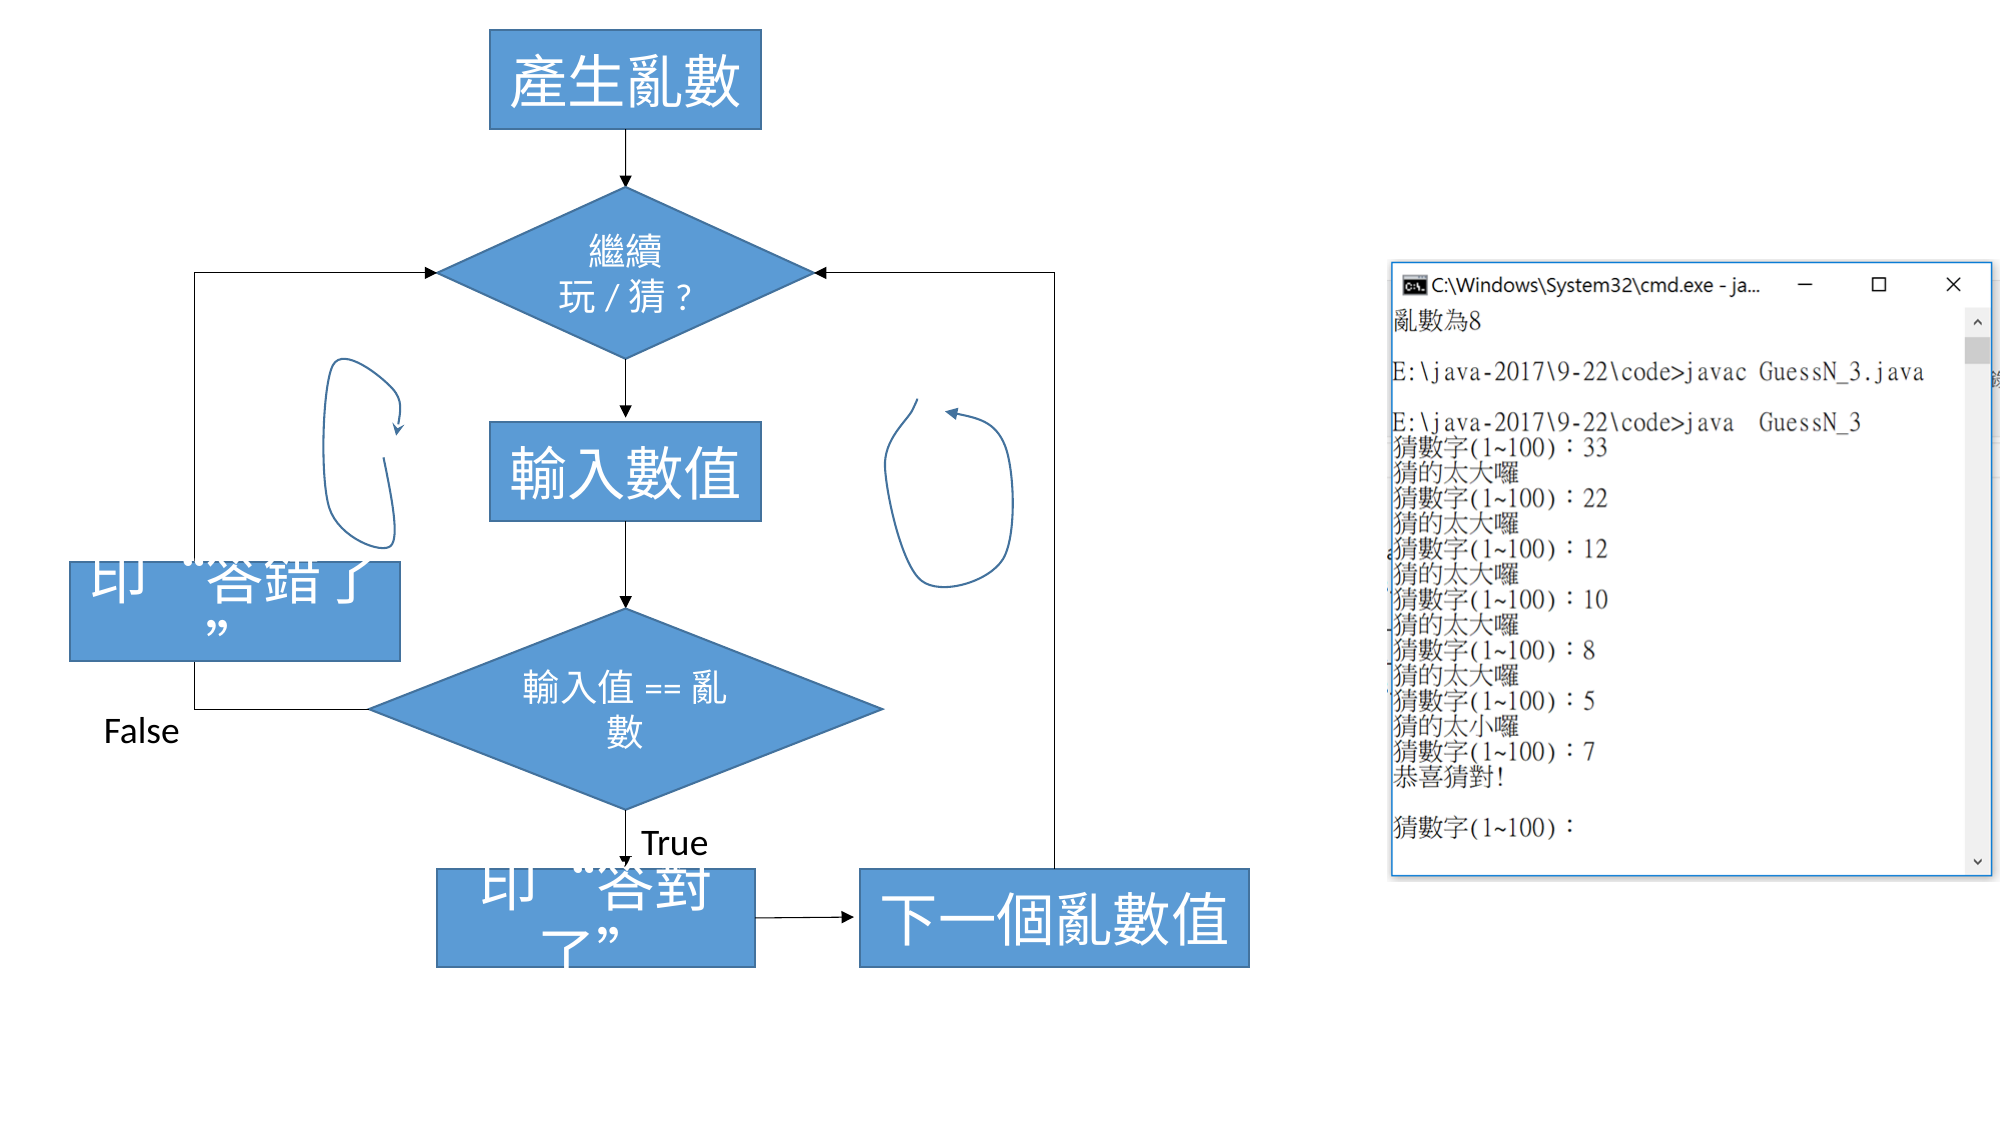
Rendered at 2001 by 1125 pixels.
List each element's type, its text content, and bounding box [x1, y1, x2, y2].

picture [1387, 259, 2000, 882]
text_box 繼續 玩/猜? [437, 186, 814, 359]
text_box 產生亂數 [490, 30, 761, 129]
text_box False [88, 698, 195, 759]
text_box 輸入值==亂數 [369, 608, 883, 810]
text_box 印“答對了” [437, 869, 755, 967]
text_box 下一個亂數值 [860, 869, 1249, 967]
text_box True [626, 810, 724, 871]
text_box 輸入數值 [490, 422, 761, 521]
text_box 印“答錯了” [70, 562, 400, 661]
